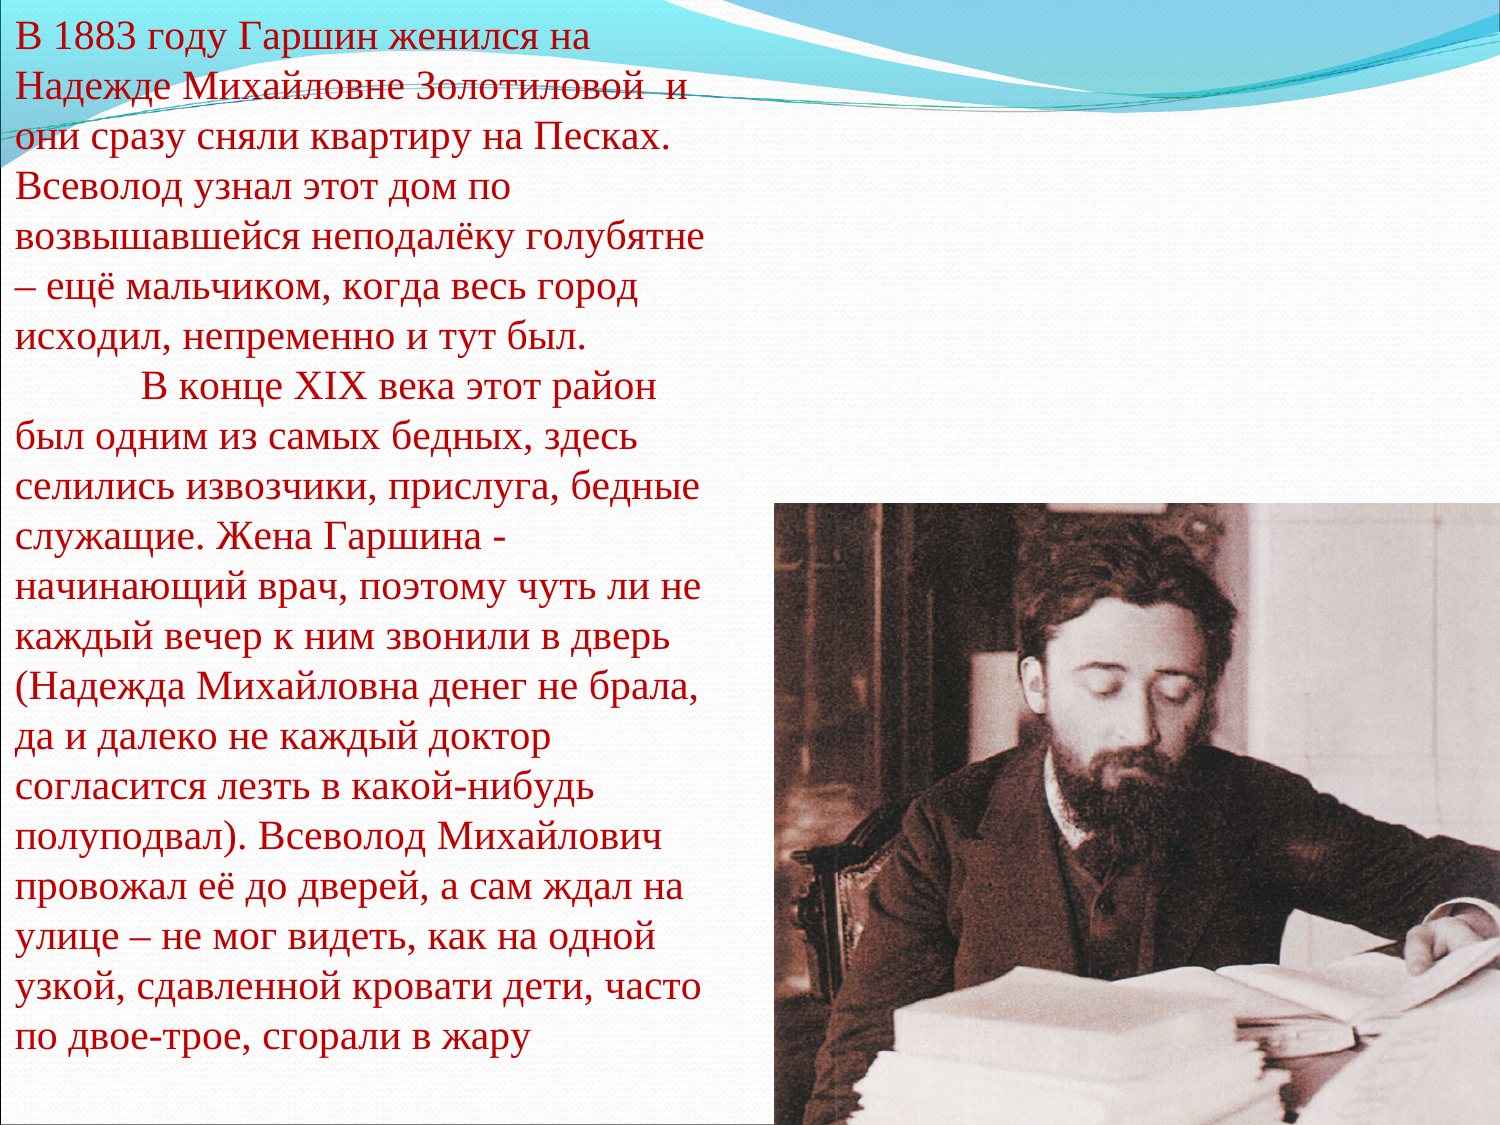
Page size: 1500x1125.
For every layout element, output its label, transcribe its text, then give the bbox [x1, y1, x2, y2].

picture [0, 0, 1500, 1125]
text_box В 1883 году Гаршин женился на Надежде Михайловне Золотиловой и они сразу сняли квартиру на Песках. Всеволод узнал этот дом по возвышавшейся неподалёку голубятне – ещё мальчиком, когда весь город исходил, непременно и тут был. В конце XIX века этот район был одним из самых бедных, здесь селились извозчики, прислуга, бедные служащие. Жена Гаршина - начинающий врач, поэтому чуть ли не каждый вечер к ним звонили в дверь (Надежда Михайловна денег не брала, да и далеко не каждый доктор согласится лезть в какой-нибудь полуподвал). Всеволод Михайлович провожал её до дверей, а сам ждал на улице – не мог видеть, как на одной узкой, сдавленной кровати дети, часто по двое-трое, сгорали в жару [0, 0, 751, 1066]
